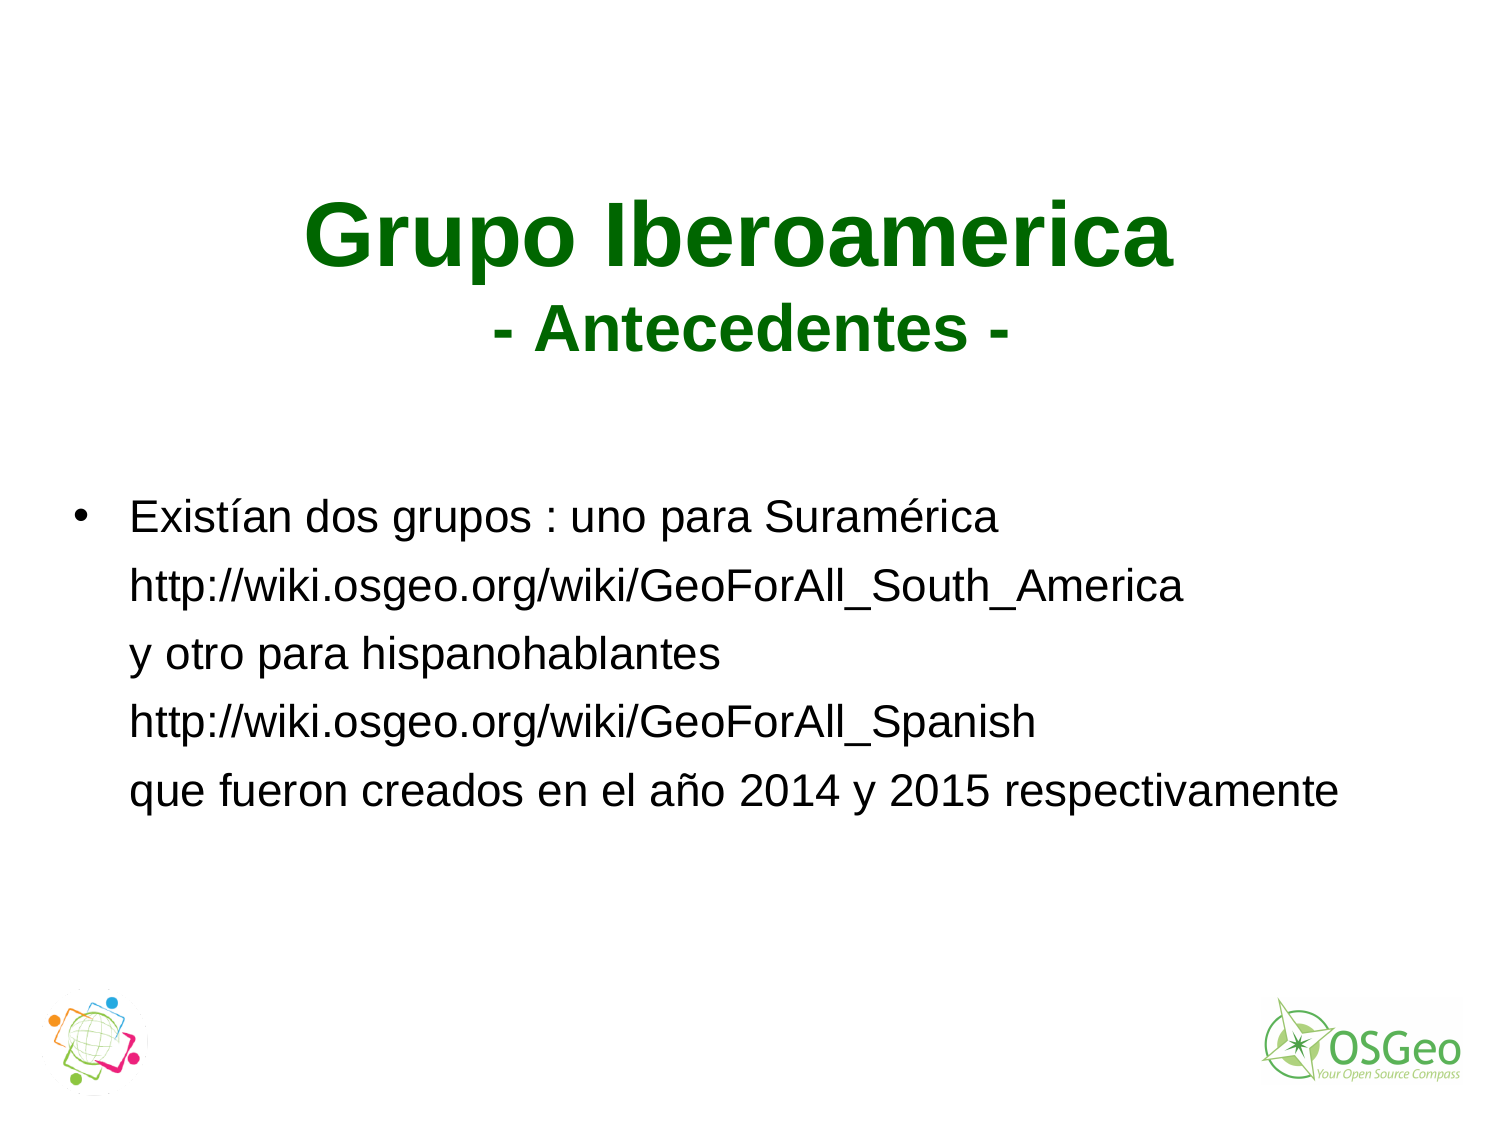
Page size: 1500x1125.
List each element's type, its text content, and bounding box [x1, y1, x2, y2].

picture [40, 987, 148, 1096]
text_box Grupo Iberoamerica - Antecedentes - [76, 166, 1427, 333]
text_box Existían dos grupos : uno para Suramérica http://wiki.osgeo.org/wiki/GeoForAll_South_America y otro para hispanohablantes http://wiki.osgeo.org/wiki/GeoForAll_Spanish que fueron creados en el año 2014 y 2015 respectivamente [59, 478, 1447, 845]
picture [1261, 997, 1463, 1085]
